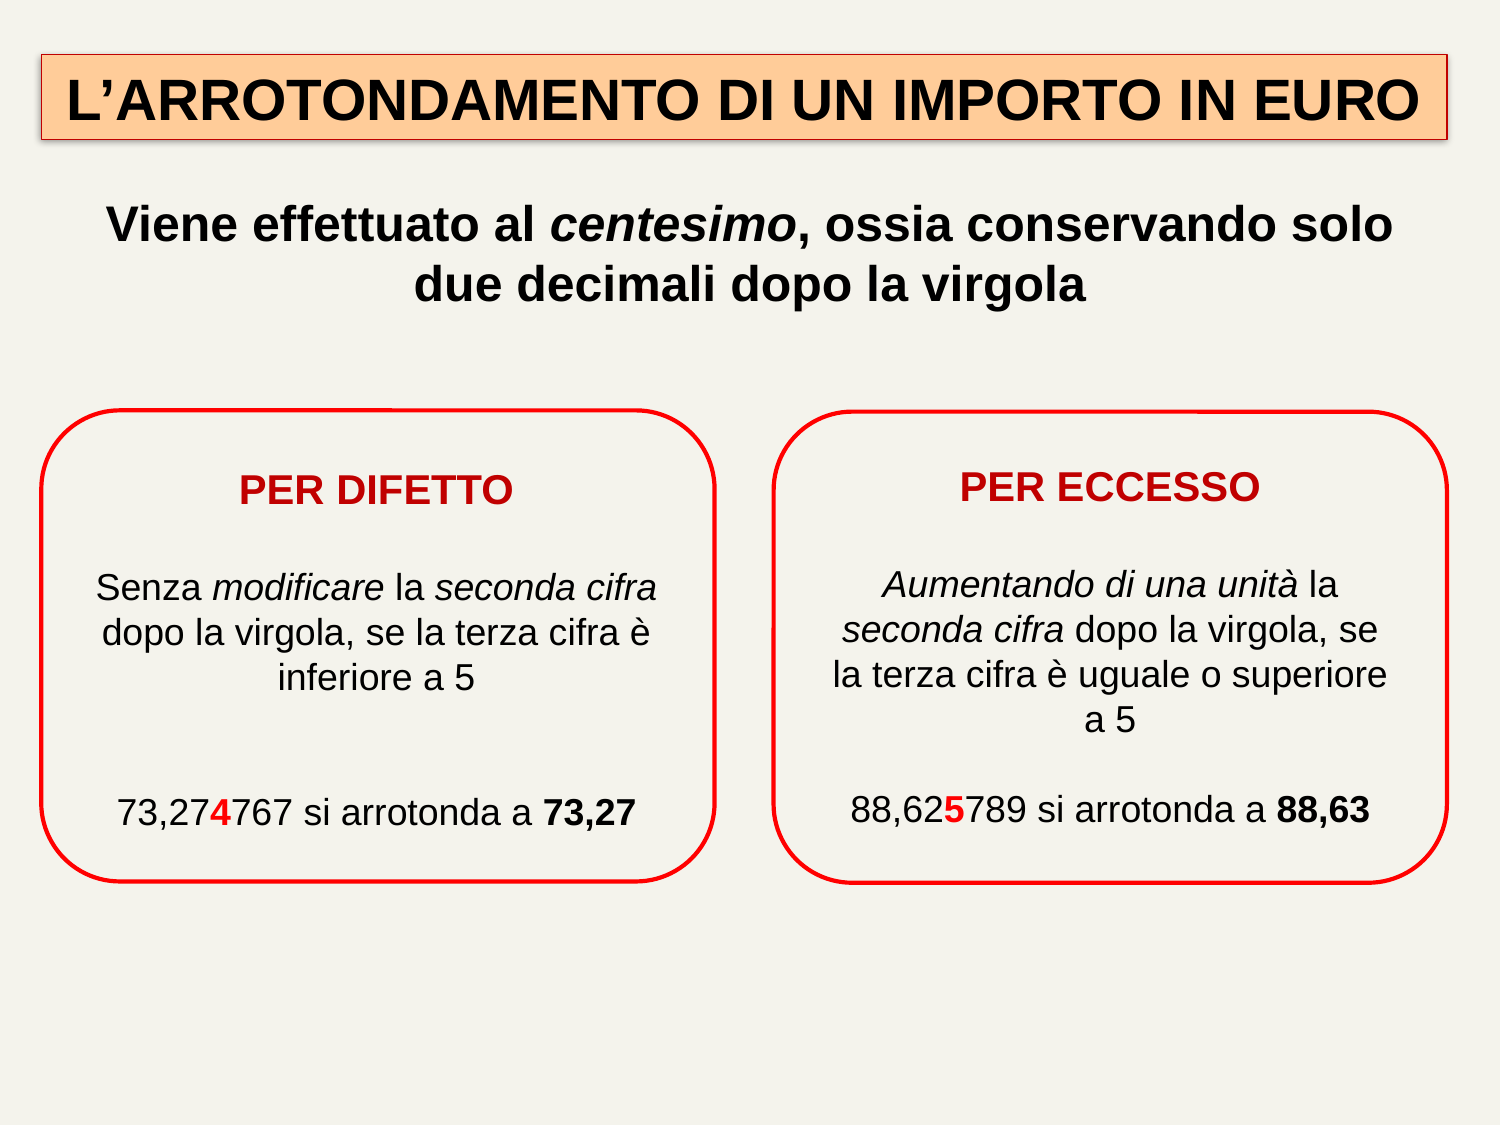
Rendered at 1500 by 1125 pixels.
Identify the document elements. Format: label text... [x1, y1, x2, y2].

text_box Viene effettuato al centesimo, ossia conservando solo due decimali dopo la virgola [53, 184, 1447, 380]
text_box L’ARROTONDAMENTO DI UN IMPORTO IN EURO [41, 54, 1447, 140]
text_box PER DIFETTO Senza modificare la seconda cifra dopo la virgola, se la terza cifra è inferiore a 5 73,274767 si arrotonda a 73,27 [71, 455, 682, 841]
text_box PER ECCESSO Aumentando di una unità la seconda cifra dopo la virgola, se la terza cifra è uguale o superiore a 5 88,625789 si arrotonda a 88,63 [814, 452, 1406, 838]
